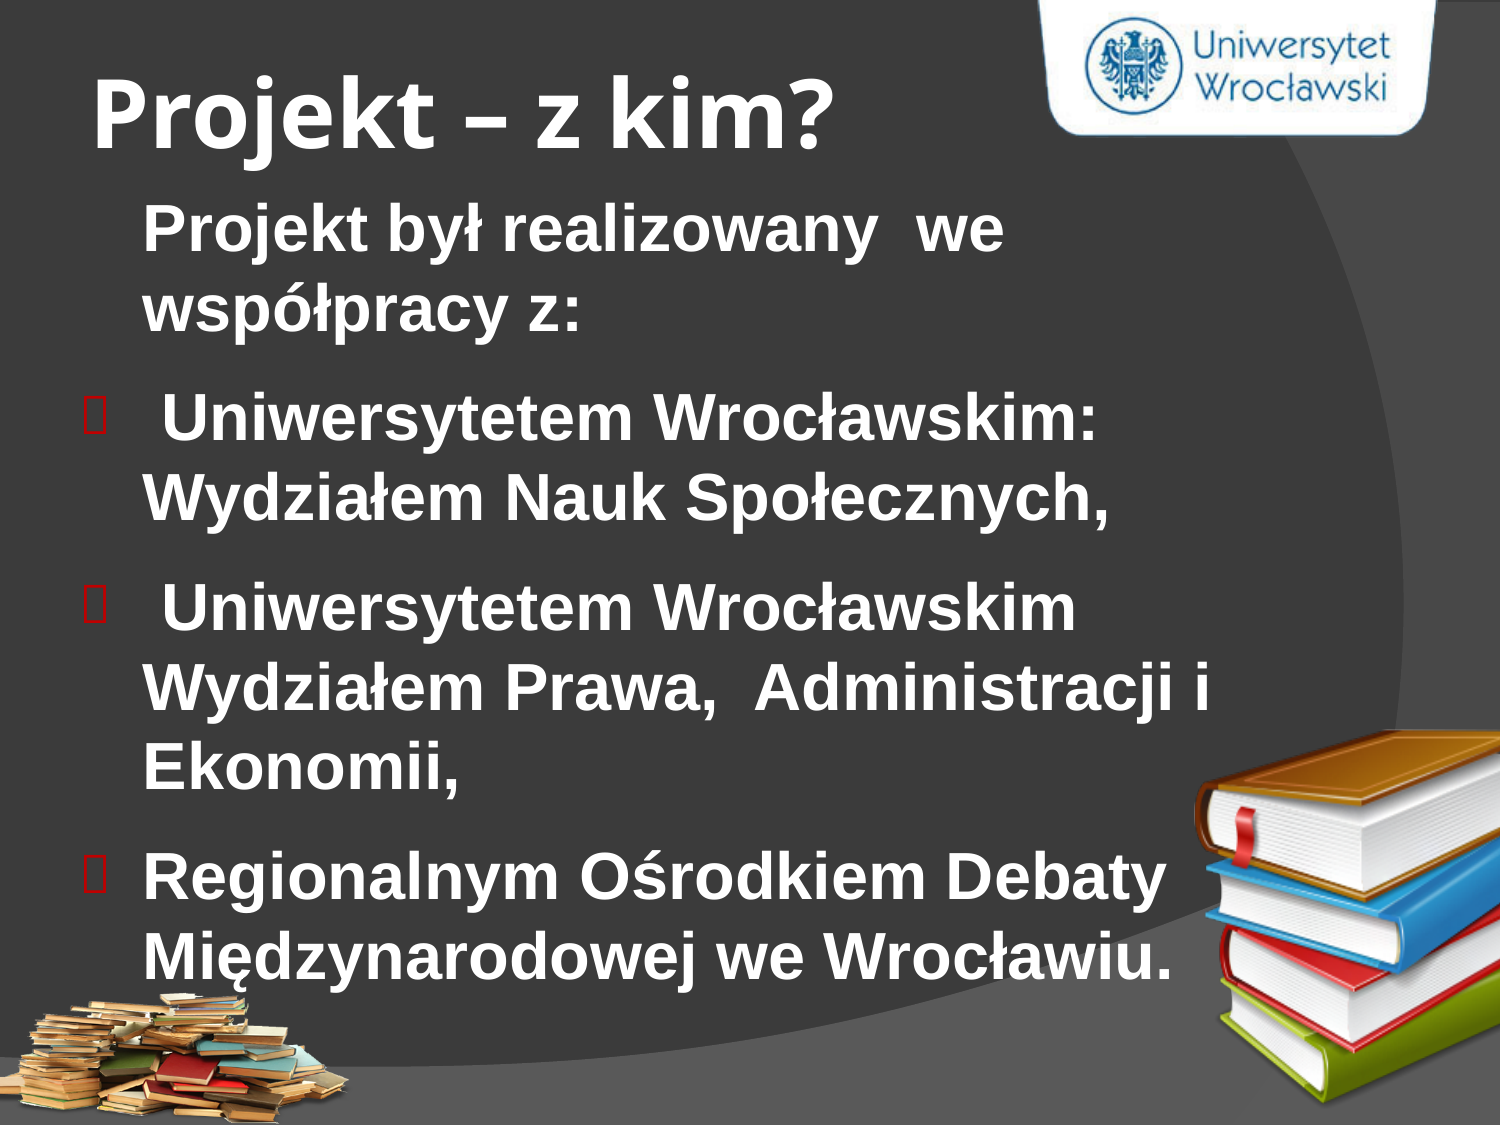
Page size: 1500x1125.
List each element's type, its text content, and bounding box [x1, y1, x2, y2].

picture [0, 992, 355, 1125]
picture [1192, 696, 1500, 1125]
picture [1021, 0, 1455, 155]
list Projekt był realizowany we współpracy z: Uniwersytetem Wrocławskim: Wydziałem Nauk Społecznych, Uniwersytetem Wrocławskim Wydziałem Prawa, Administracji i Ekonomii, Regionalnym Ośrodkiem Debaty Międzynarodowej we Wrocławiu. [59, 177, 1300, 969]
title Projekt – z kim? [75, 45, 1300, 177]
